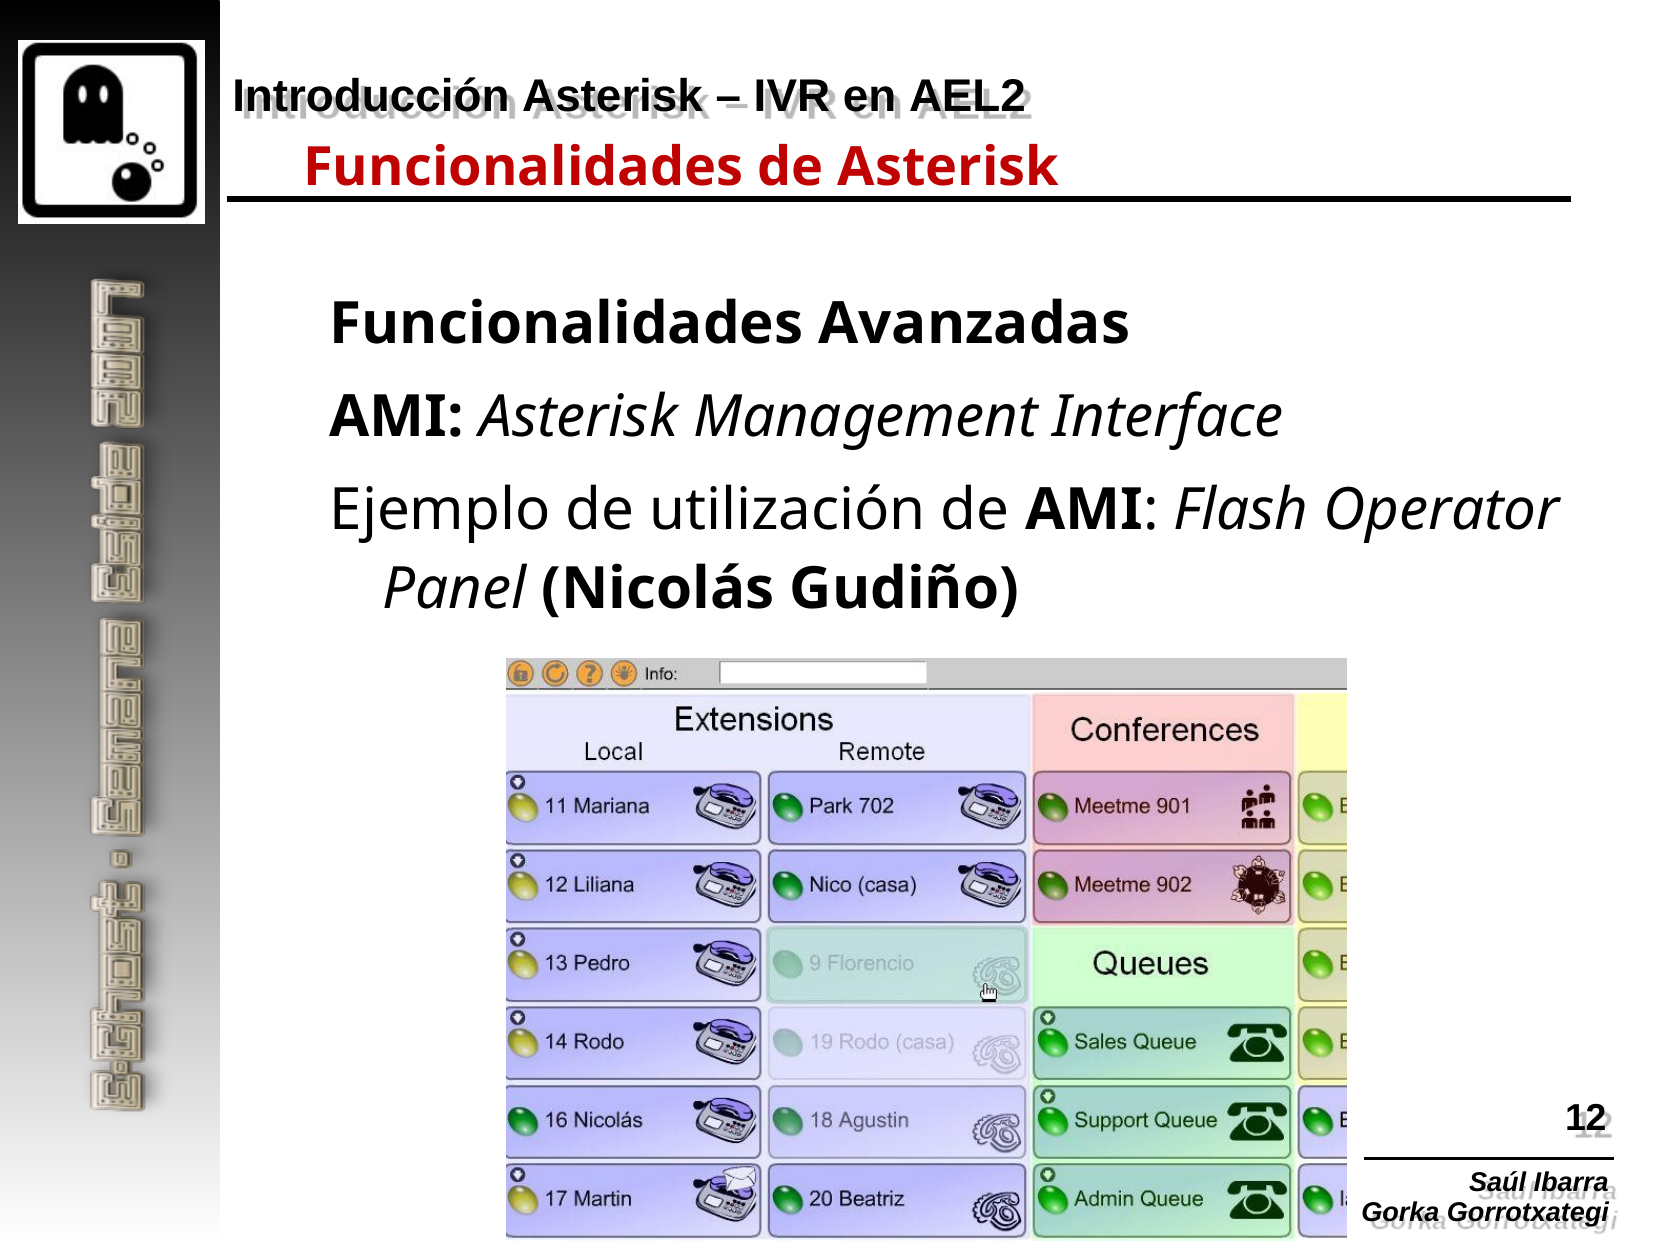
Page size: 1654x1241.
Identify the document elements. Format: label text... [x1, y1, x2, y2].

title Funcionalidades de Asterisk [303, 125, 1624, 204]
picture [18, 40, 205, 224]
picture [506, 658, 1347, 1241]
picture [51, 250, 180, 1122]
list Funcionalidades Avanzadas AMI: Asterisk Management Interface Ejemplo de utilización de AMI: Flash Operator Panel (Nicolás Gudiño) [312, 281, 1625, 1121]
